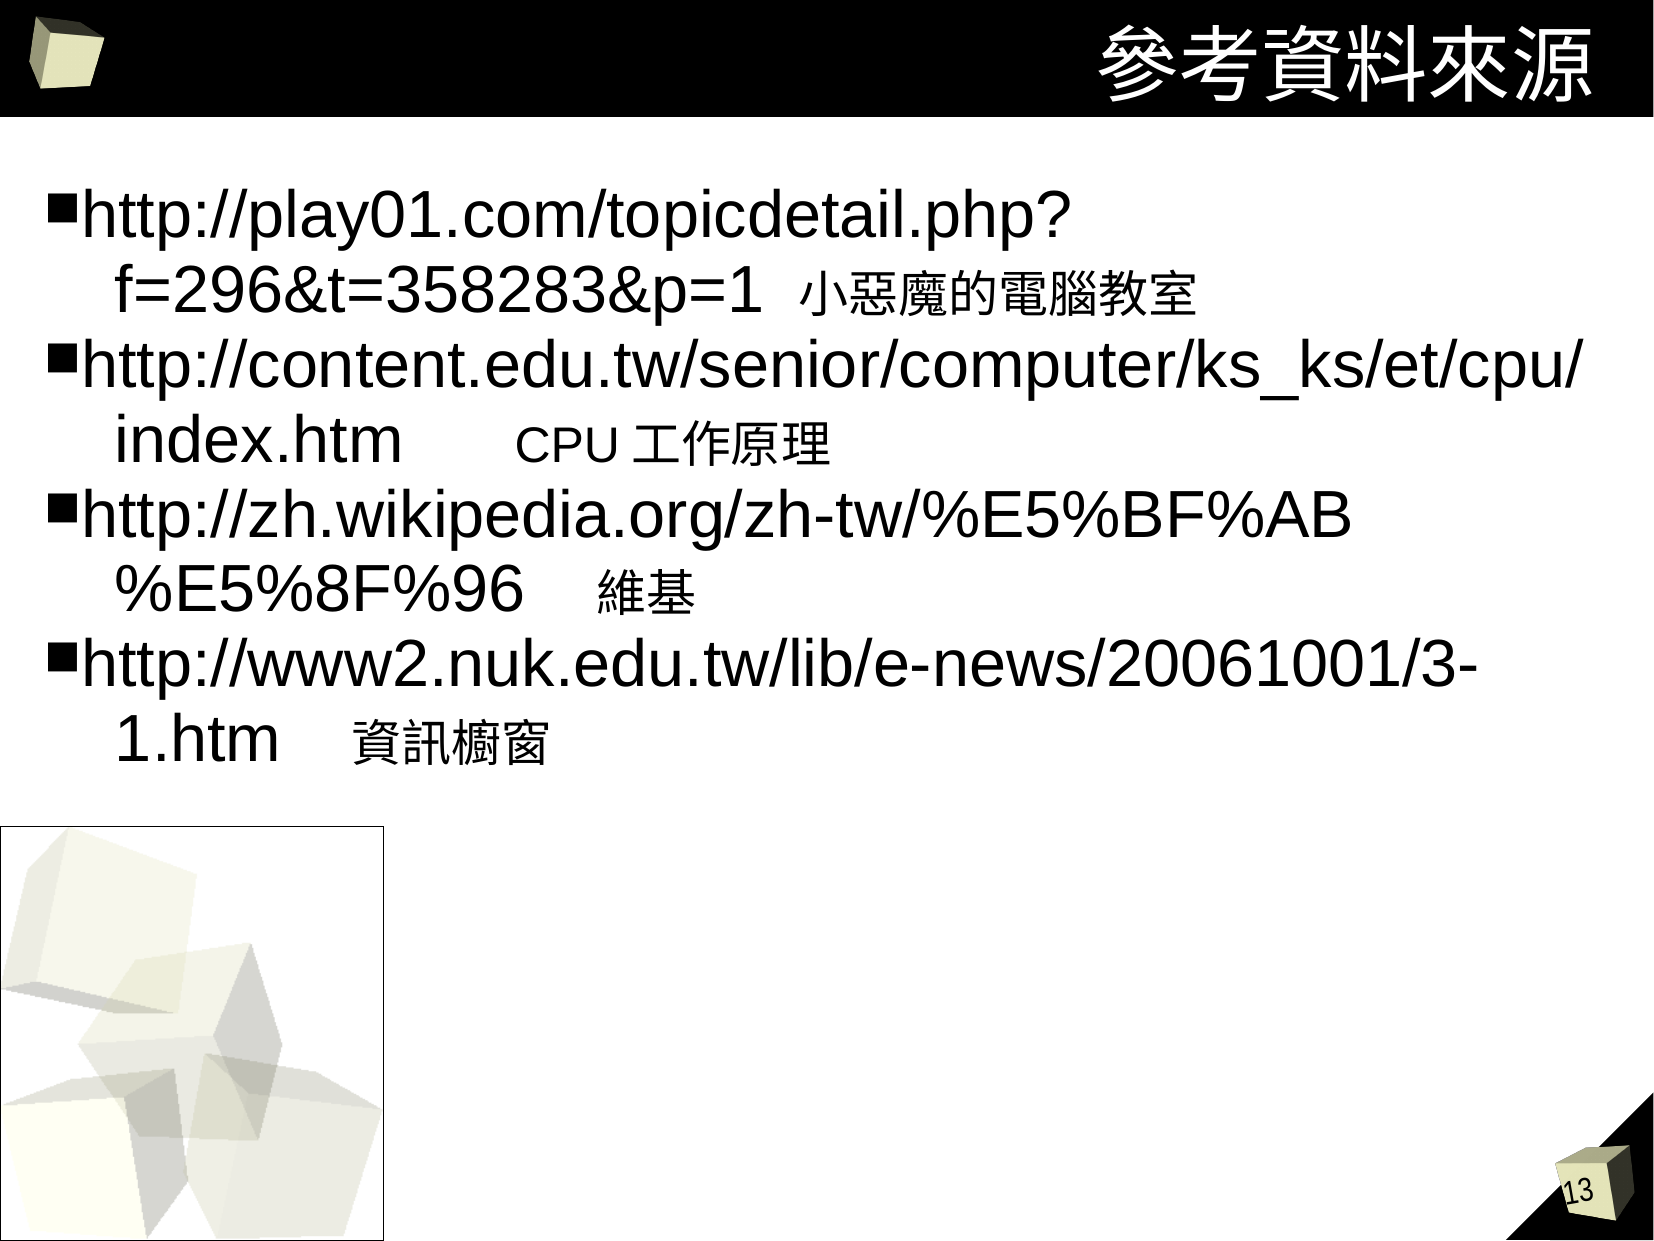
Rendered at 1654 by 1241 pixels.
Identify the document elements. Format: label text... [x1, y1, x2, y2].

title 參考資料來源 [118, 7, 1595, 111]
picture [1, 827, 383, 1240]
list http://play01.com/topicdetail.php?f=296&t=358283&p=1 小惡魔的電腦教室 http://content.edu.tw/senior/computer/ks_ks/et/cpu/index.htm CPU工作原理 http://zh.wikipedia.org/zh-tw/%E5%BF%AB%E5%8F%96 維基 http://www2.nuk.edu.tw/lib/e-news/20061001/3-1.htm 資訊櫥窗 [44, 177, 1611, 1200]
